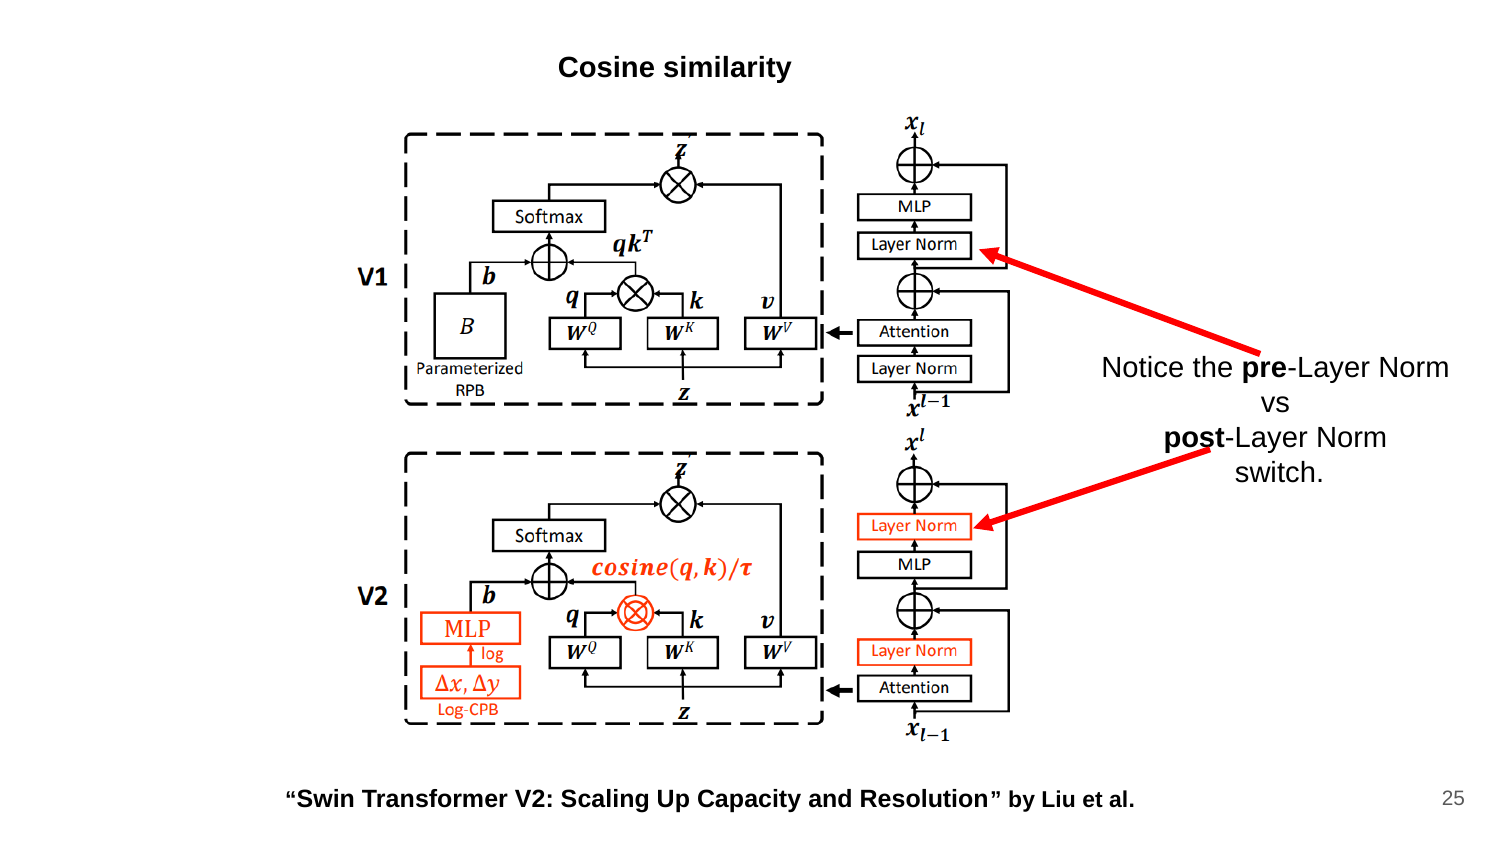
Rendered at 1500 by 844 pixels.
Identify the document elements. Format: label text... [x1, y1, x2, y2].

text_box Notice the pre-Layer Norm vs post-Layer Norm switch. [1059, 333, 1500, 526]
text_box Cosine similarity [543, 33, 890, 102]
slide_number <number> [1389, 764, 1480, 830]
text_box “Swin Transformer V2: Scaling Up Capacity and Resolution” by Liu et al. [270, 767, 1187, 828]
picture [316, 102, 1070, 767]
